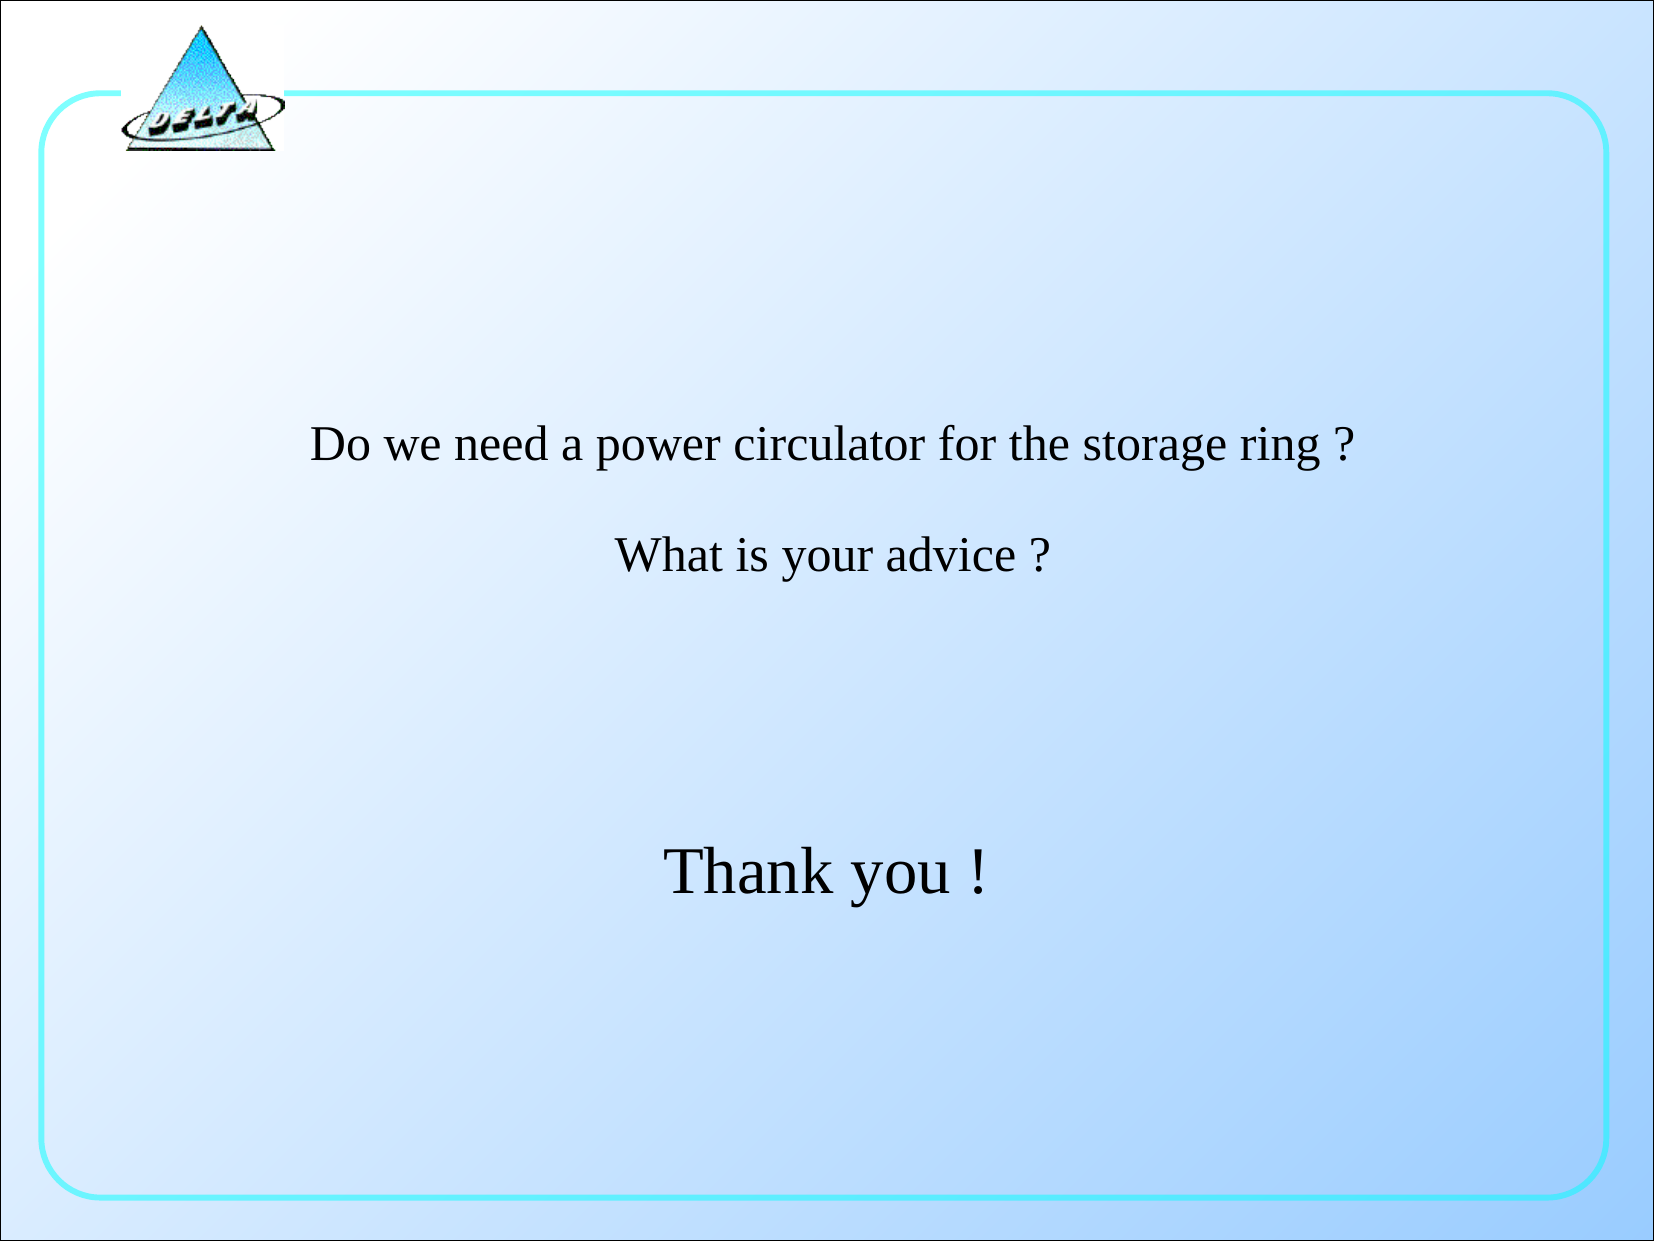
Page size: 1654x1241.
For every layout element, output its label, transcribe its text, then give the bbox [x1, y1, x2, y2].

picture [120, 24, 285, 151]
text_box Do we need a power circulator for the storage ring ? What is your advice ? [295, 408, 1371, 591]
text_box [0, 0, 1654, 1241]
text_box Thank you ! [648, 826, 1006, 916]
